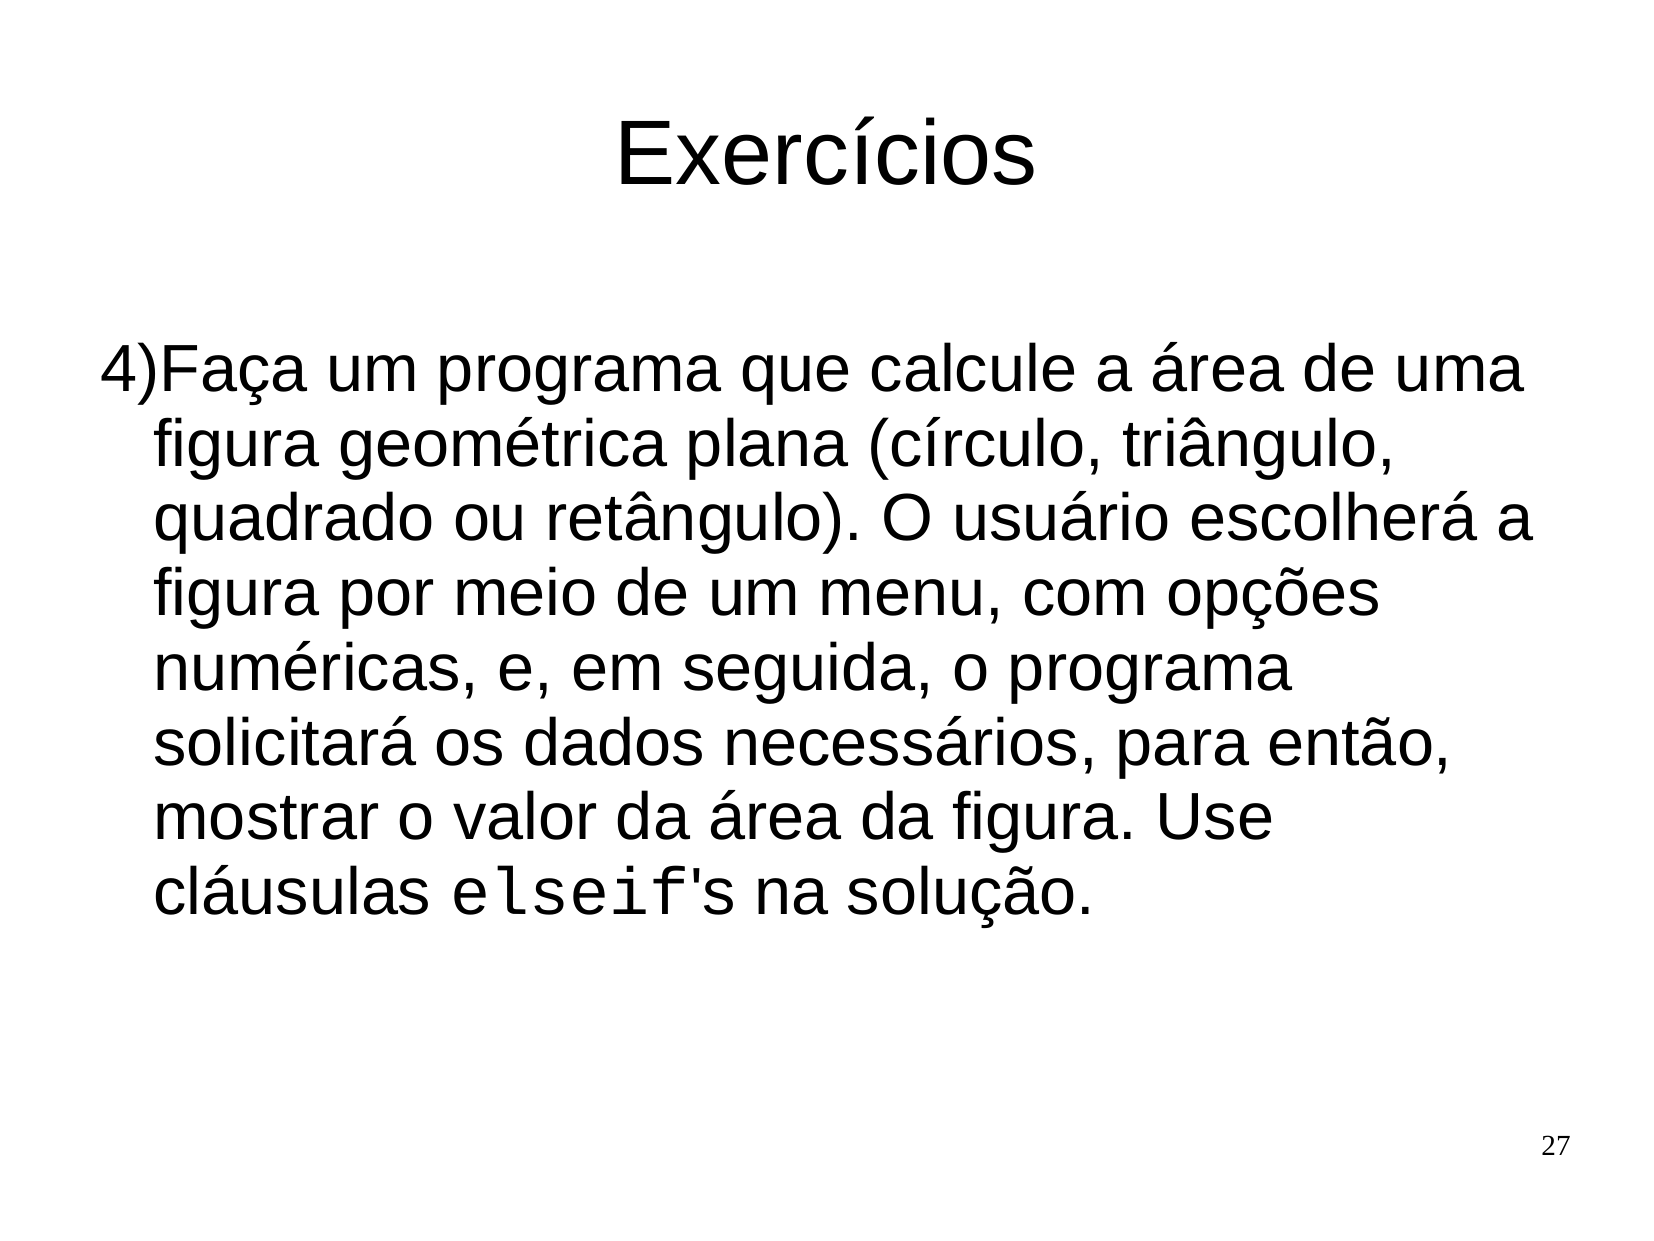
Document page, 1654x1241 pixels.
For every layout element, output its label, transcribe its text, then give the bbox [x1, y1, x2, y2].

title Exercícios [82, 49, 1571, 257]
list Faça um programa que calcule a área de uma figura geométrica plana (círculo, triângulo, quadrado ou retângulo). O usuário escolherá a figura por meio de um menu, com opções numéricas, e, em seguida, o programa solicitará os dados necessários, para então, mostrar o valor da área da figura. Use cláusulas elseif's na solução. [82, 330, 1571, 1123]
